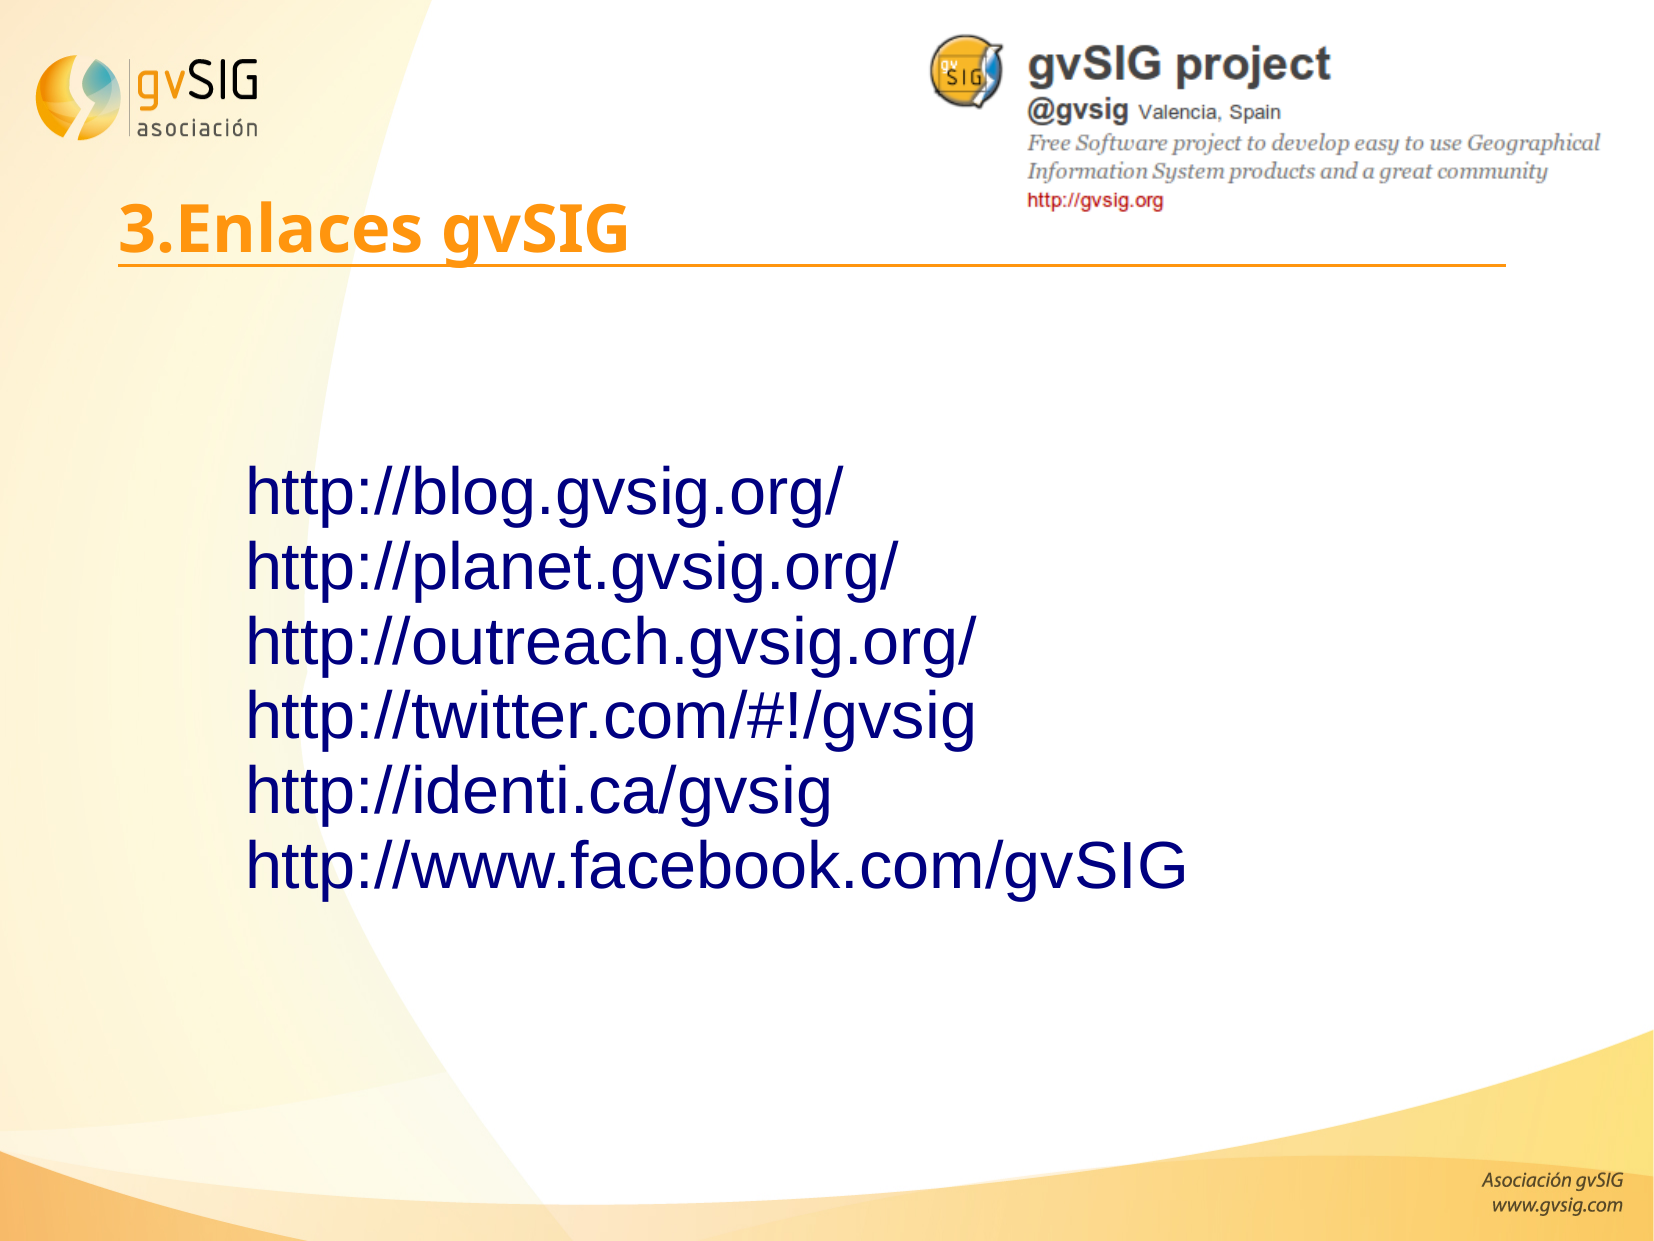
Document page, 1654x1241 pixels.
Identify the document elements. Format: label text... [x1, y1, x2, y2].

text_box http://blog.gvsig.org/ http://planet.gvsig.org/ http://outreach.gvsig.org/ http://twitter.com/#!/gvsig http://identi.ca/gvsig http://www.facebook.com/gvSIG [230, 372, 1648, 985]
picture [0, 0, 1654, 1241]
title 3.Enlaces gvSIG [118, 177, 1607, 276]
